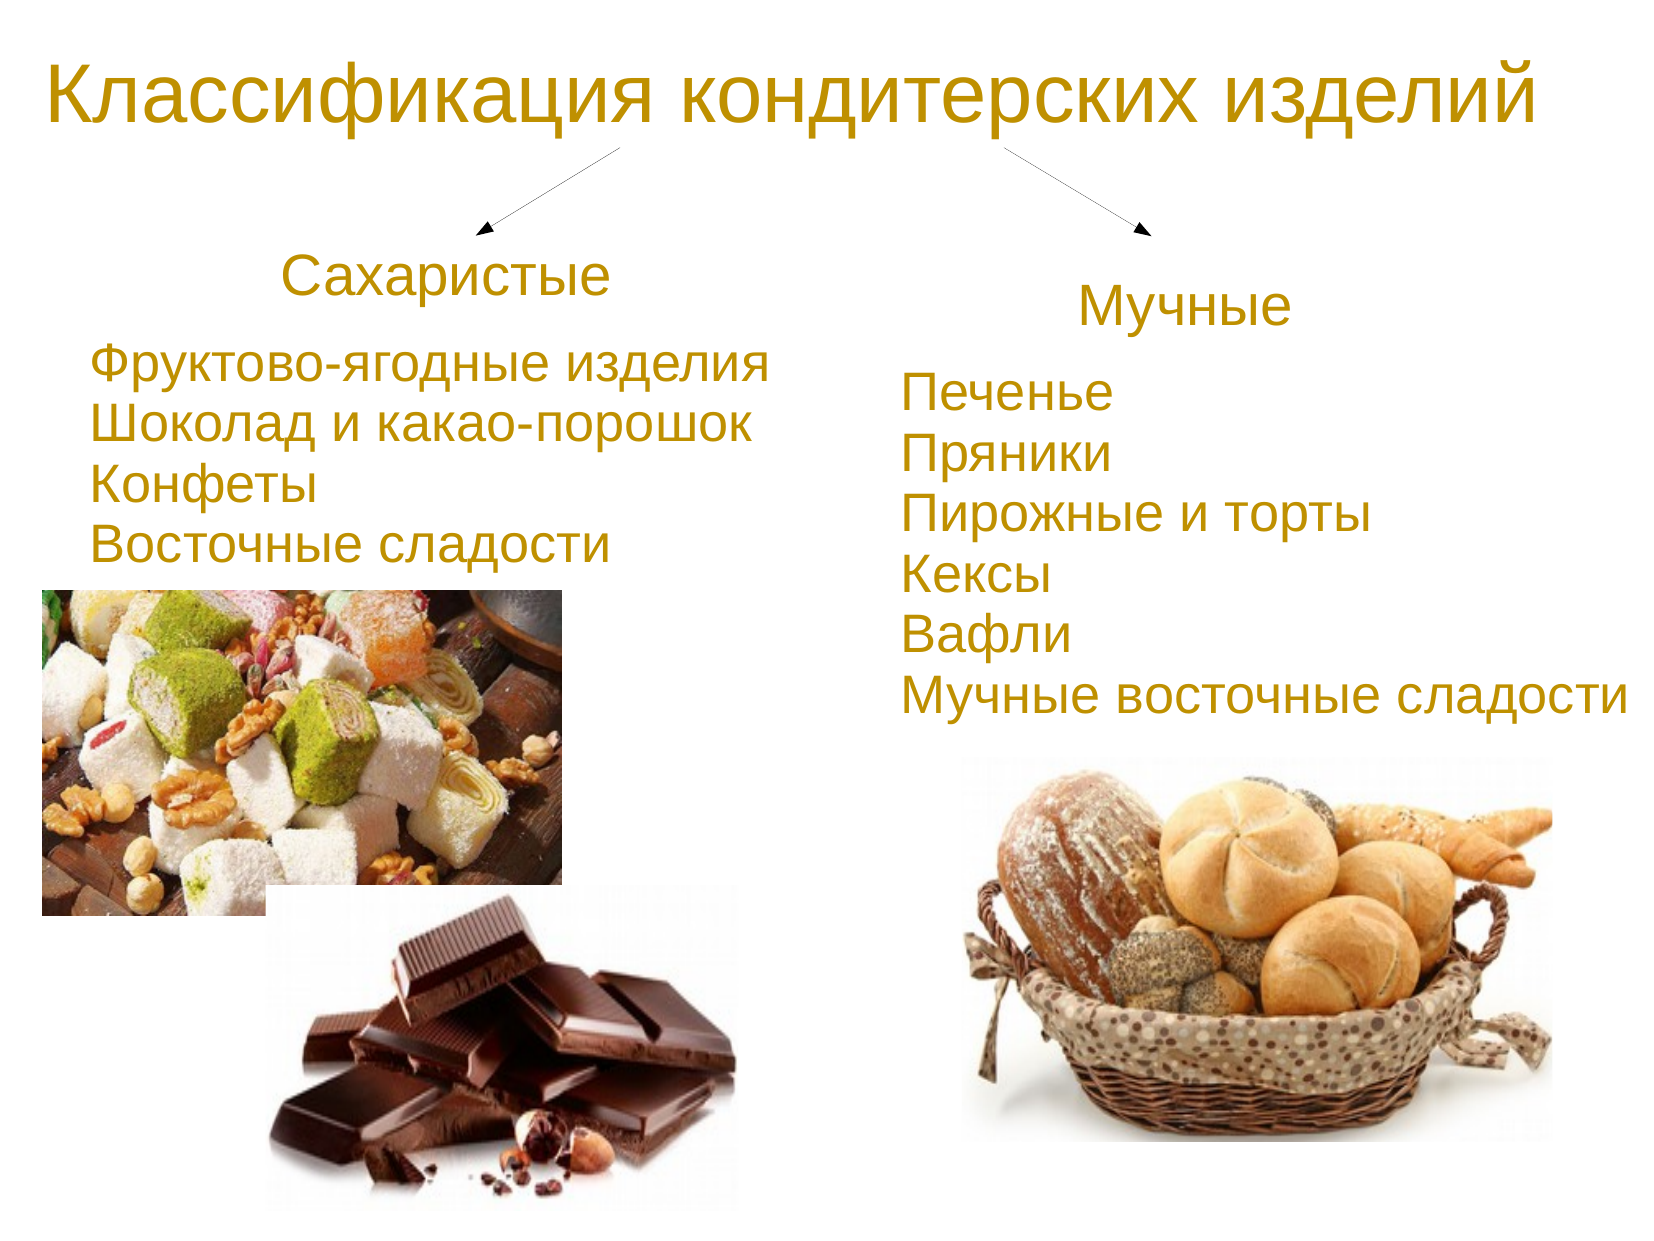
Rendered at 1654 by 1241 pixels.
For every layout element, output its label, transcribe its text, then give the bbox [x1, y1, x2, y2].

text_box Мучные [1062, 265, 1311, 349]
text_box Фруктово-ягодные изделия Шоколад и какао-порошок Конфеты Восточные сладости [74, 324, 792, 592]
picture [42, 590, 739, 1211]
text_box Классификация кондитерских изделий [29, 39, 1571, 152]
picture [961, 757, 1553, 1142]
text_box Сахаристые [265, 235, 733, 319]
text_box Печенье Пряники Пирожные и торты Кексы Вафли Мучные восточные сладости [885, 354, 1652, 747]
